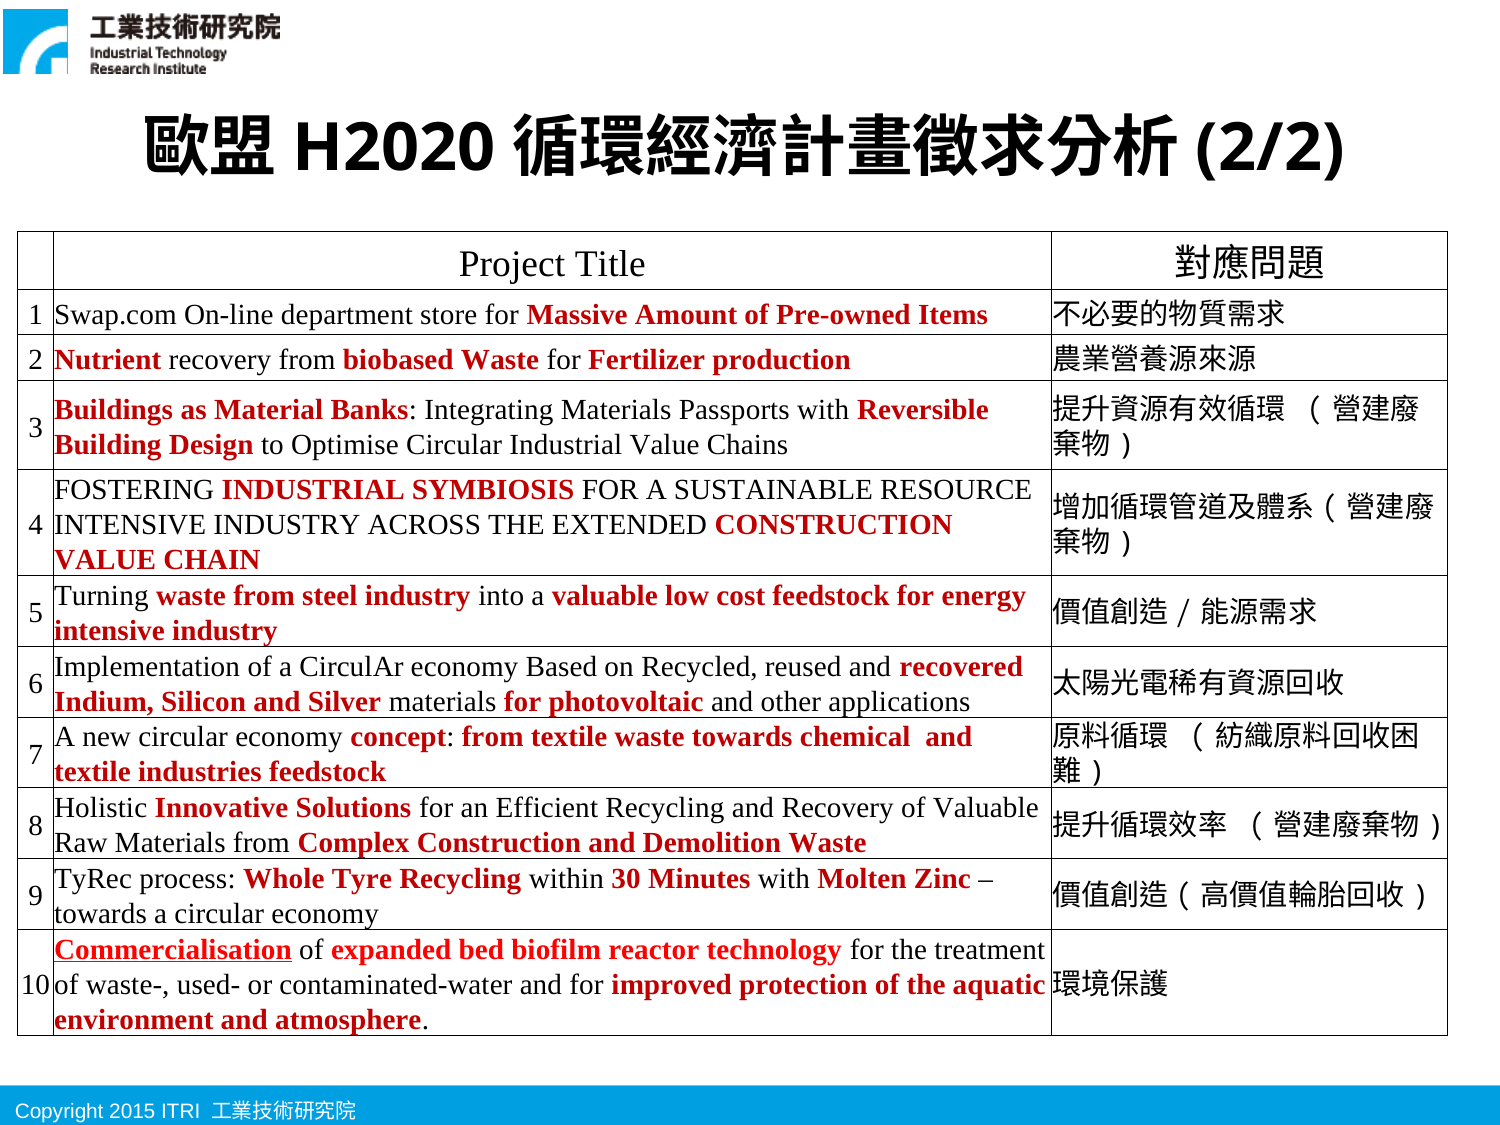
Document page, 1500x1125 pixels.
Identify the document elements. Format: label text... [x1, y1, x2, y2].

table_cell 農業營養源來源 [1052, 335, 1447, 380]
table_header 對應問題 [1052, 232, 1447, 289]
table_cell 5 [18, 576, 53, 646]
table_cell 10 [18, 930, 53, 1035]
table_cell 2 [18, 335, 53, 380]
table_cell 提升循環效率 (營建廢棄物) [1052, 788, 1447, 858]
table_cell Buildings as Material Banks: Integrating Materials Passports with Reversible Building Design to Optimise Circular Industrial Value Chains [54, 381, 1051, 469]
table_cell 6 [18, 647, 53, 717]
table_cell 太陽光電稀有資源回收 [1052, 647, 1447, 717]
table_cell 提升資源有效循環 (營建廢棄物) [1052, 381, 1447, 469]
table_cell 1 [18, 290, 53, 334]
table_cell 4 [18, 470, 53, 575]
table_cell 3 [18, 381, 53, 469]
table_cell Holistic Innovative Solutions for an Efficient Recycling and Recovery of Valuable Raw Materials from Complex Construction and Demolition Waste [54, 788, 1051, 858]
table_cell Commercialisation of expanded bed biofilm reactor technology for the treatment of waste-, used- or contaminated-water and for improved protection of the aquatic environment and atmosphere. [54, 930, 1051, 1035]
table_cell Nutrient recovery from biobased Waste for Fertilizer production [54, 335, 1051, 380]
table_cell FOSTERING INDUSTRIAL SYMBIOSIS FOR A SUSTAINABLE RESOURCE INTENSIVE INDUSTRY ACROSS THE EXTENDED CONSTRUCTION VALUE CHAIN [54, 470, 1051, 575]
table_cell 價值創造(高價值輪胎回收) [1052, 859, 1447, 929]
table_cell Turning waste from steel industry into a valuable low cost feedstock for energy intensive industry [54, 576, 1051, 646]
picture [19, 9, 280, 74]
table_cell A new circular economy concept: from textile waste towards chemical and textile industries feedstock [54, 718, 1051, 787]
title 歐盟H2020循環經濟計畫徵求分析(2/2) [100, 78, 1389, 209]
table_header Project Title [54, 232, 1051, 289]
table_cell TyRec process: Whole Tyre Recycling within 30 Minutes with Molten Zinc – towards a circular economy [54, 859, 1051, 929]
table_cell 不必要的物質需求 [1052, 290, 1447, 334]
table_cell Implementation of a CirculAr economy Based on Recycled, reused and recovered Indium, Silicon and Silver materials for photovoltaic and other applications [54, 647, 1051, 717]
table_cell 環境保護 [1052, 930, 1447, 1035]
table_header [18, 232, 53, 289]
table_cell 9 [18, 859, 53, 929]
table_cell 原料循環 (紡織原料回收困難) [1052, 718, 1447, 787]
table_cell Swap.com On-line department store for Massive Amount of Pre-owned Items [54, 290, 1051, 334]
table_cell 8 [18, 788, 53, 858]
table_cell 增加循環管道及體系(營建廢棄物) [1052, 470, 1447, 575]
table_cell 7 [18, 718, 53, 787]
table_cell 價值創造/能源需求 [1052, 576, 1447, 646]
